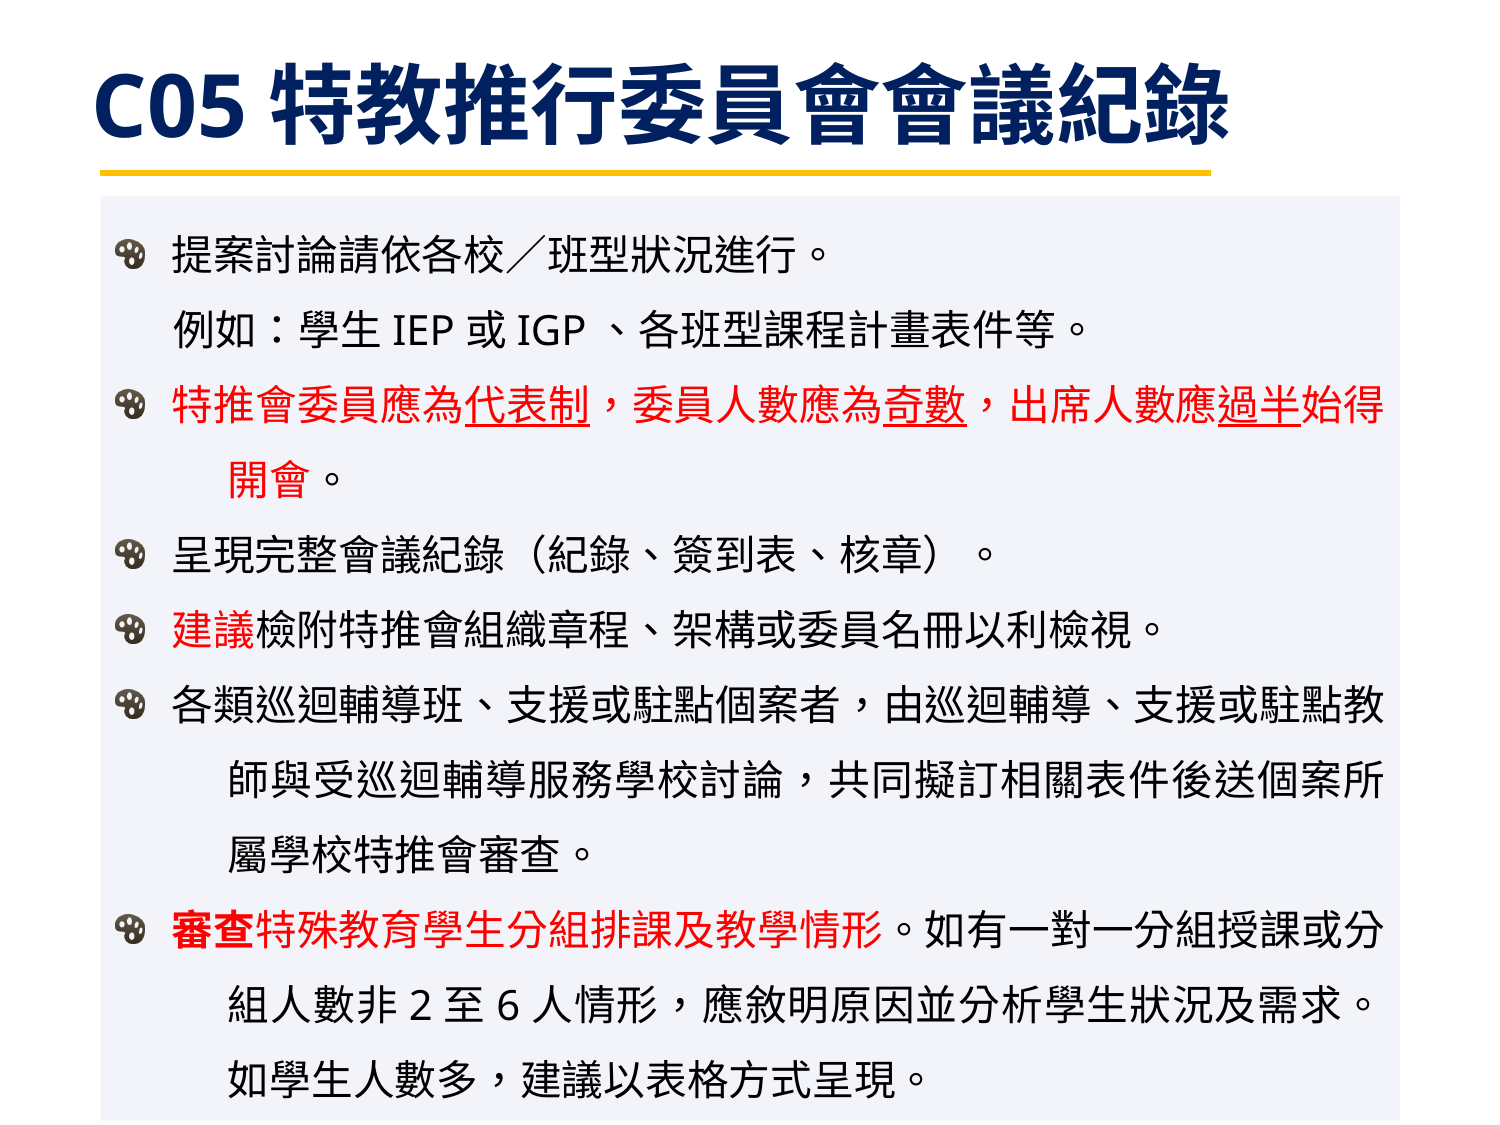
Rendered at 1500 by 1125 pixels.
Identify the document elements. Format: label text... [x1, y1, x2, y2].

text_box 提案討論請依各校／班型狀況進行。 例如：學生IEP或IGP、各班型課程計畫表件等。 特推會委員應為代表制，委員人數應為奇數，出席人數應過半始得開會。 呈現完整會議紀錄（紀錄、簽到表、核章）。 建議檢附特推會組織章程、架構或委員名冊以利檢視。 各類巡迴輔導班、支援或駐點個案者，由巡迴輔導、支援或駐點教師與受巡迴輔導服務學校討論，共同擬訂相關表件後送個案所屬學校特推會審查。 審查特殊教育學生分組排課及教學情形。如有一對一分組授課或分組人數非2至6人情形，應敘明原因並分析學生狀況及需求。如學生人數多，建議以表格方式呈現。 [100, 196, 1400, 1121]
text_box C05特教推行委員會會議紀錄 [76, 42, 1244, 164]
